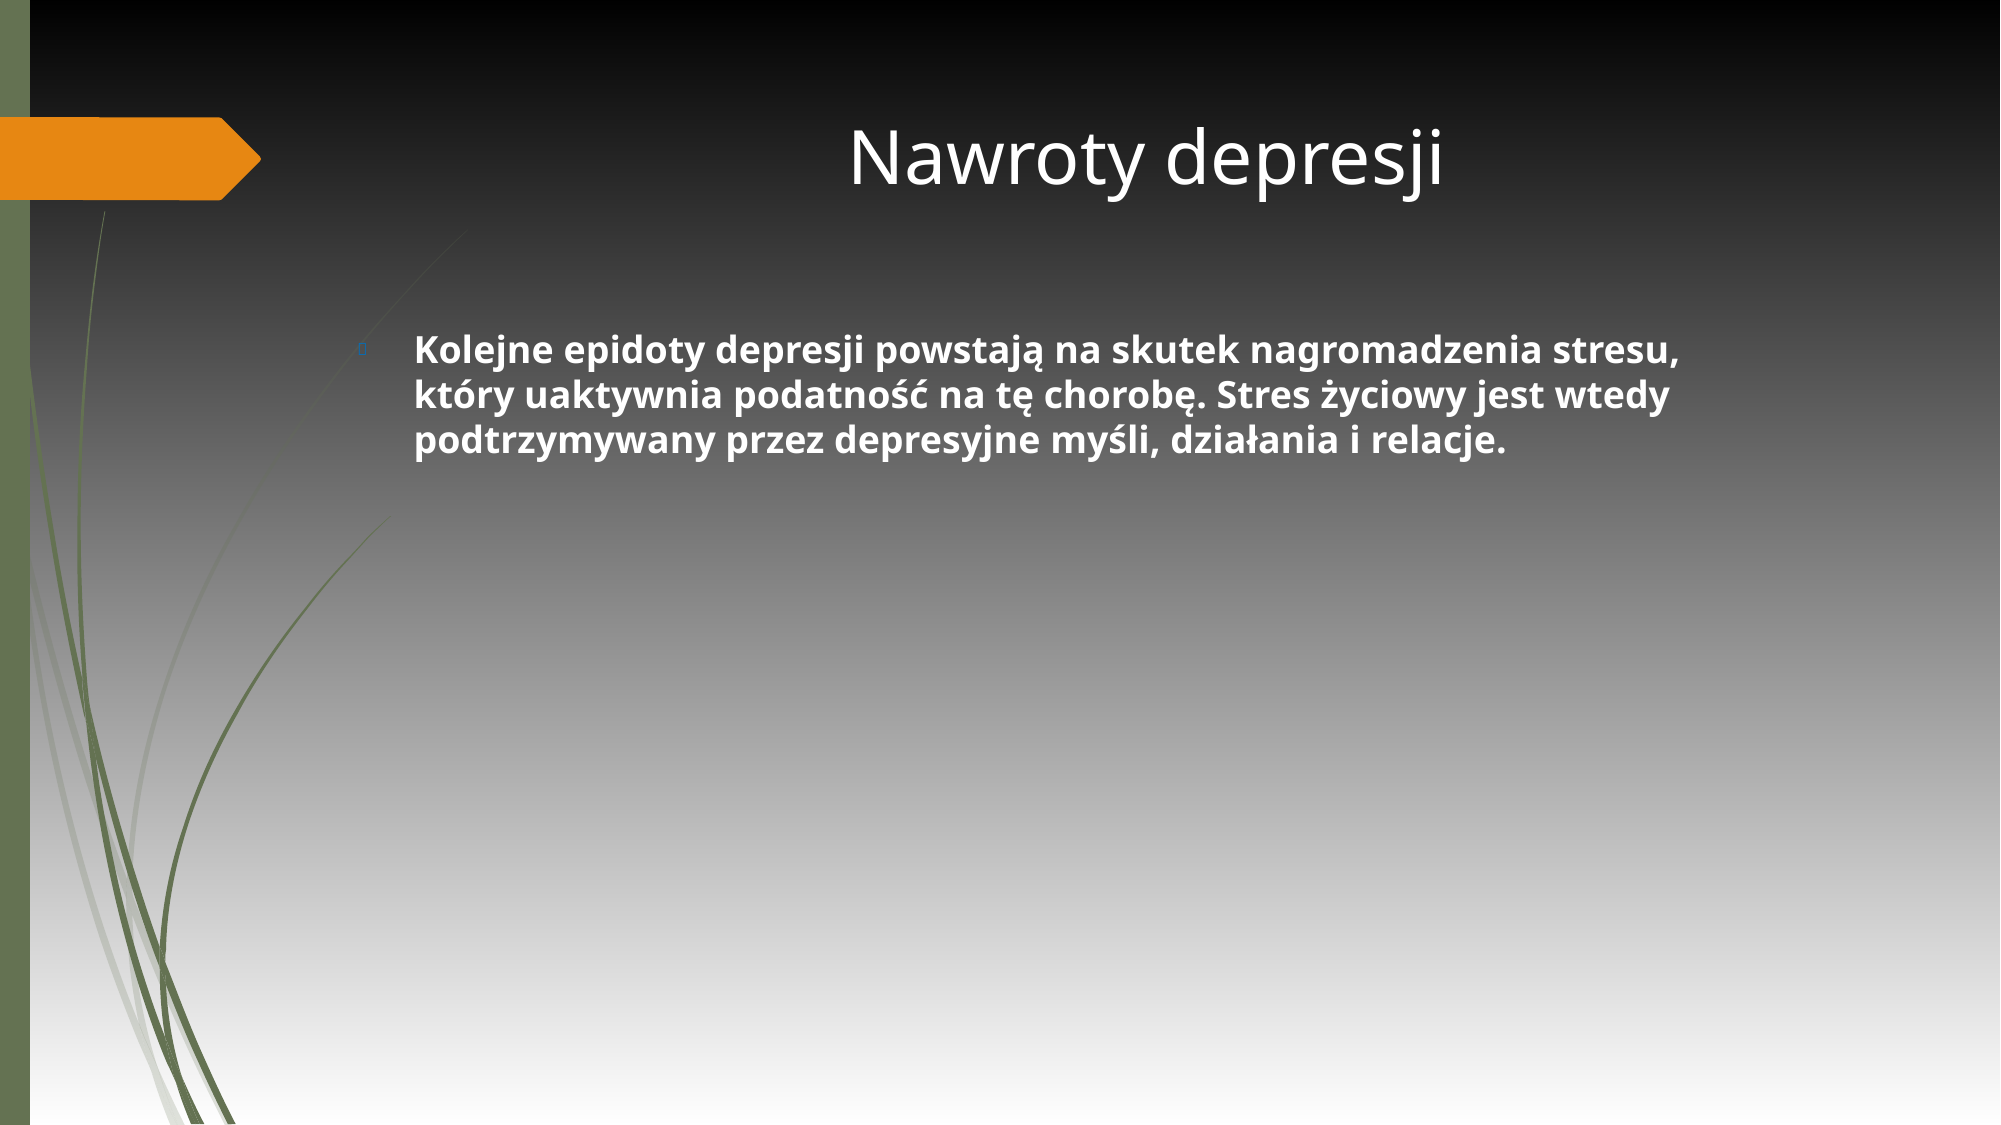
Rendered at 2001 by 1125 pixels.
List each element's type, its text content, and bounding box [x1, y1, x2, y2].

title Nawroty depresji [425, 102, 1888, 313]
list Kolejne epidoty depresji powstają na skutek nagromadzenia stresu, który uaktywnia podatność na tę chorobę. Stres życiowy jest wtedy podtrzymywany przez depresyjne myśli, działania i relacje. [342, 318, 1805, 939]
